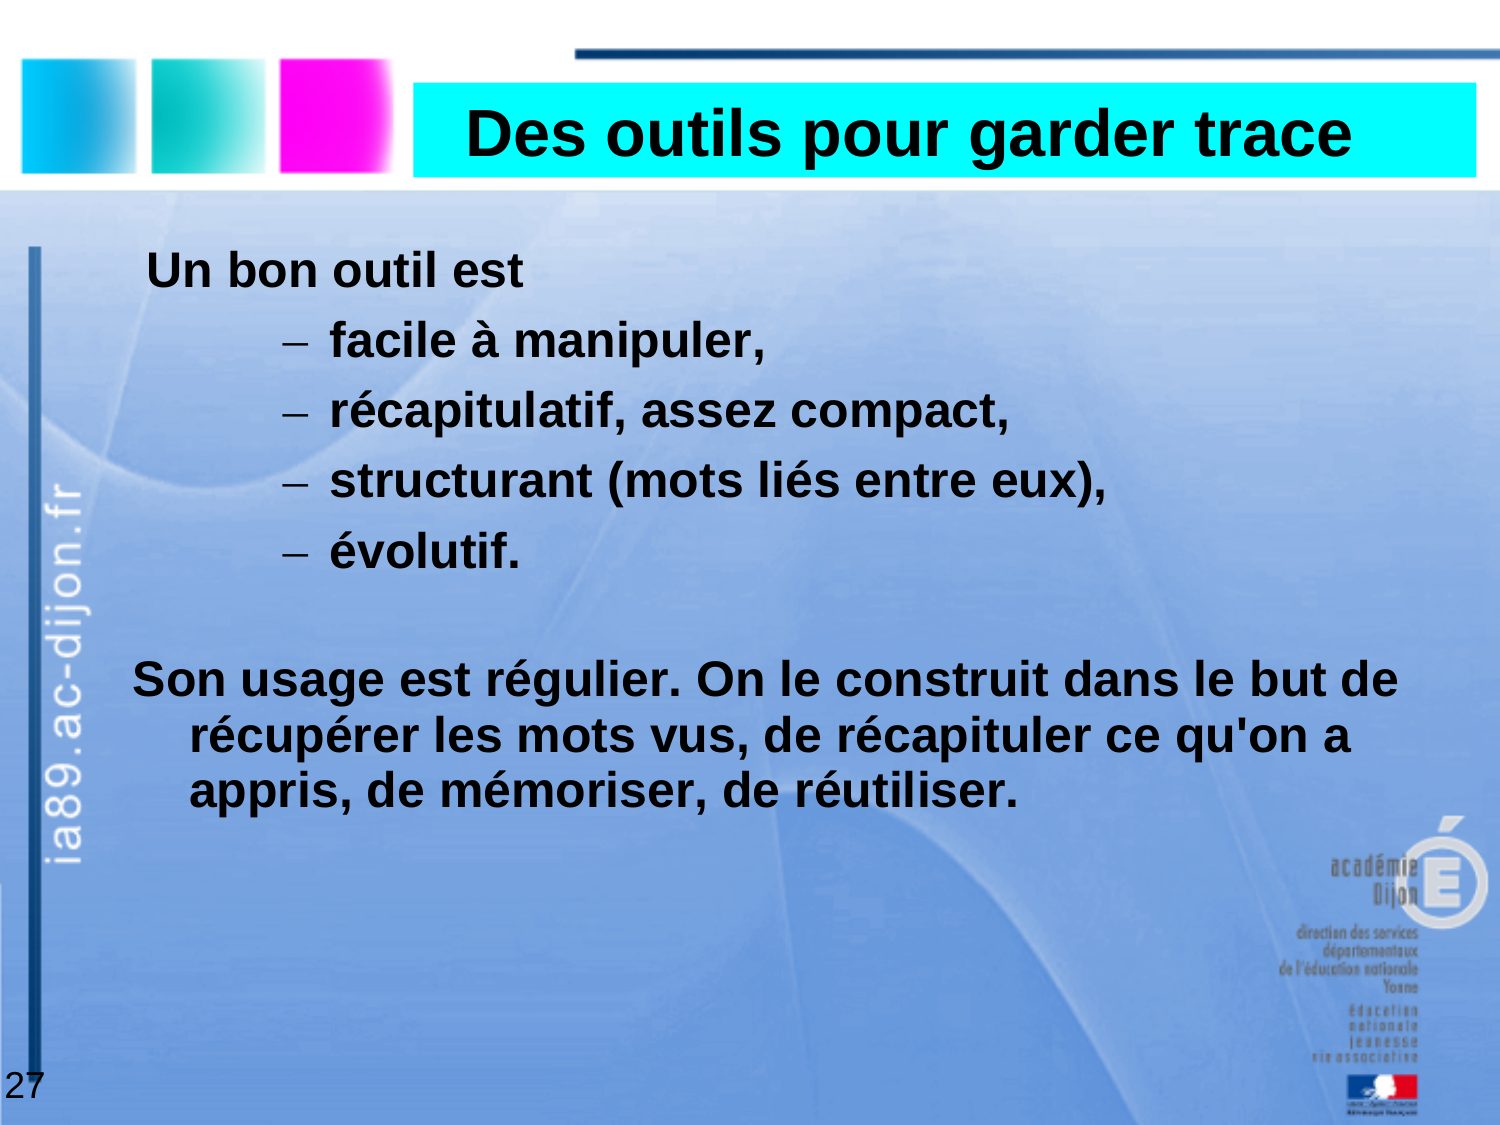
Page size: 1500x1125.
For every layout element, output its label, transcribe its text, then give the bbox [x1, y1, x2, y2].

text_box Des outils pour garder trace [413, 82, 1477, 178]
picture [0, 0, 1500, 1125]
list Un bon outil est facile à manipuler, récapitulatif, assez compact, structurant (mots liés entre eux), évolutif. Son usage est régulier. On le construit dans le but de récupérer les mots vus, de récapituler ce qu'on a appris, de mémoriser, de réutiliser. [118, 234, 1421, 1125]
text_box <numéro> [0, 1054, 191, 1125]
